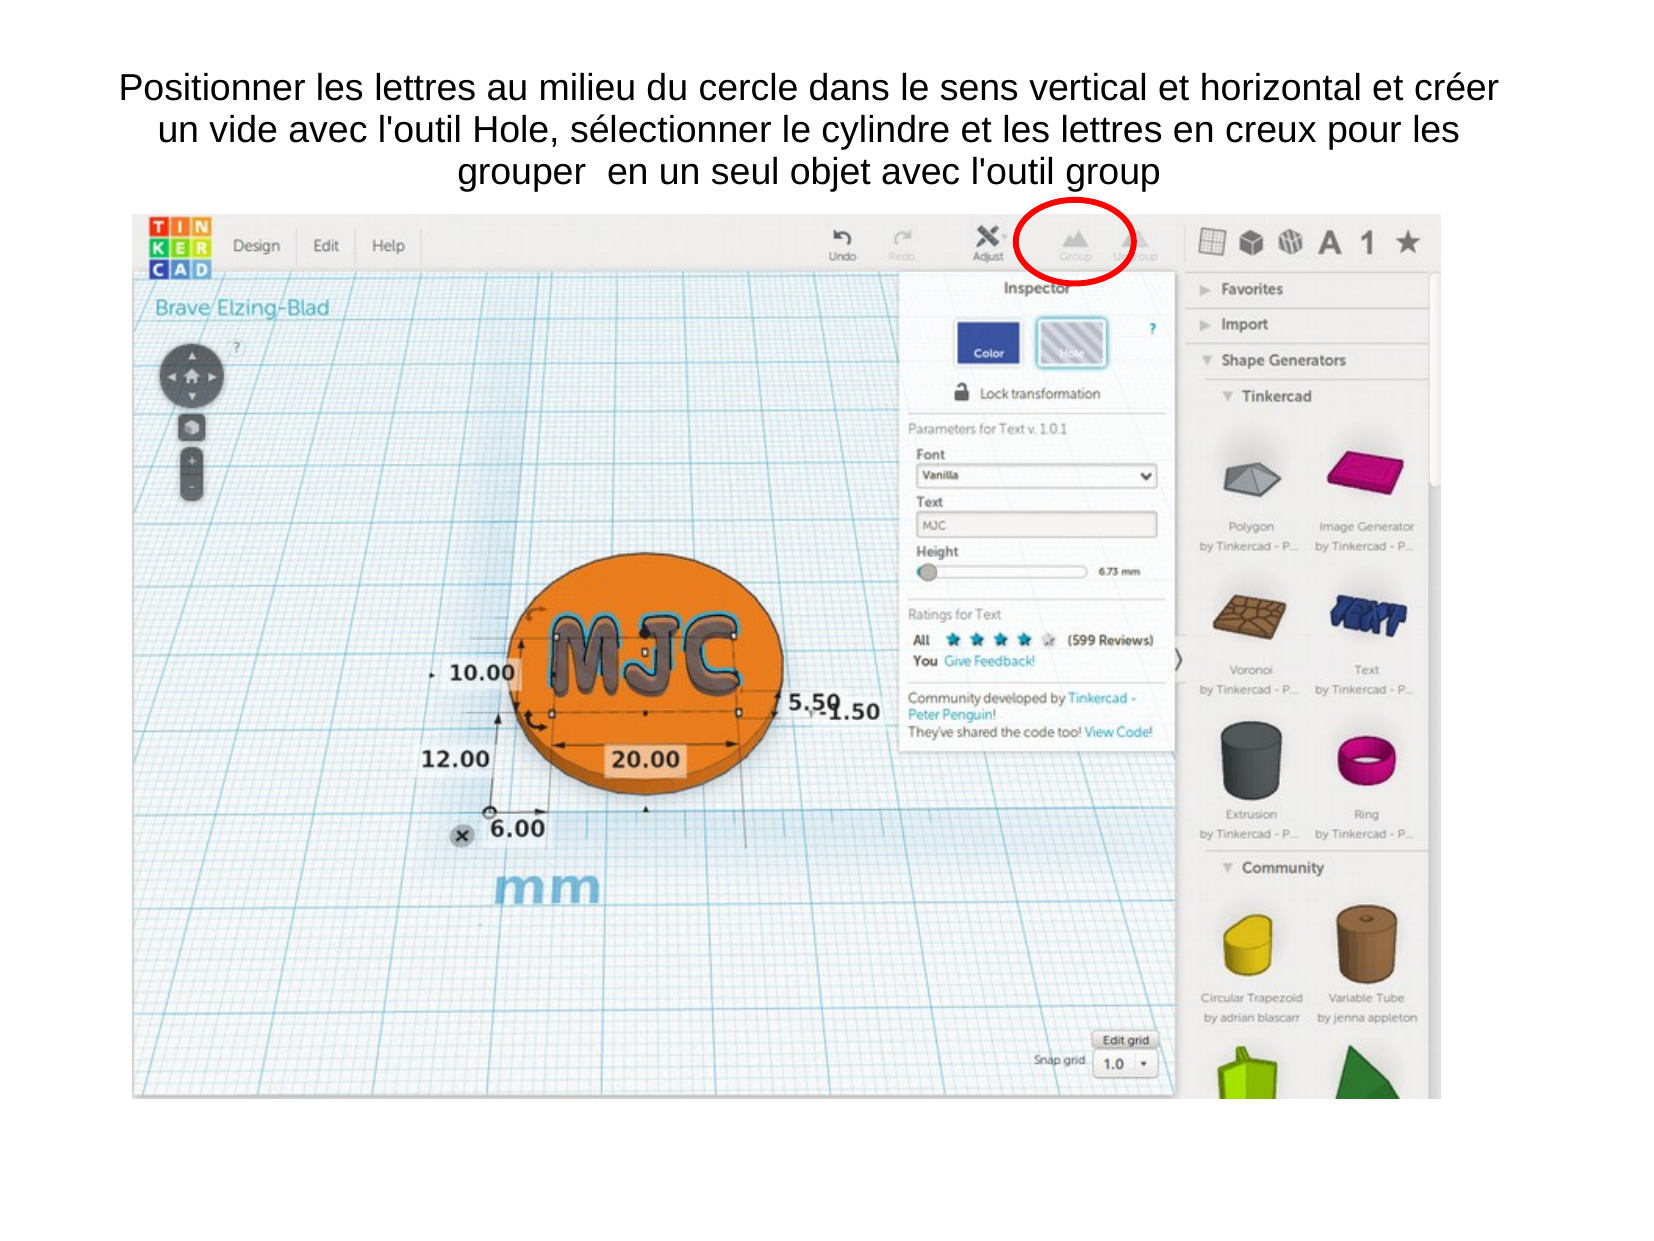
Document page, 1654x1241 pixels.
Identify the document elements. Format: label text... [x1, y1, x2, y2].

picture [132, 214, 1441, 1099]
picture [1019, 214, 1130, 280]
text_box Positionner les lettres au milieu du cercle dans le sens vertical et horizontal et créer un vide avec l'outil Hole, sélectionner le cylindre et les lettres en creux pour les grouper en un seul objet avec l'outil group [94, 59, 1524, 200]
